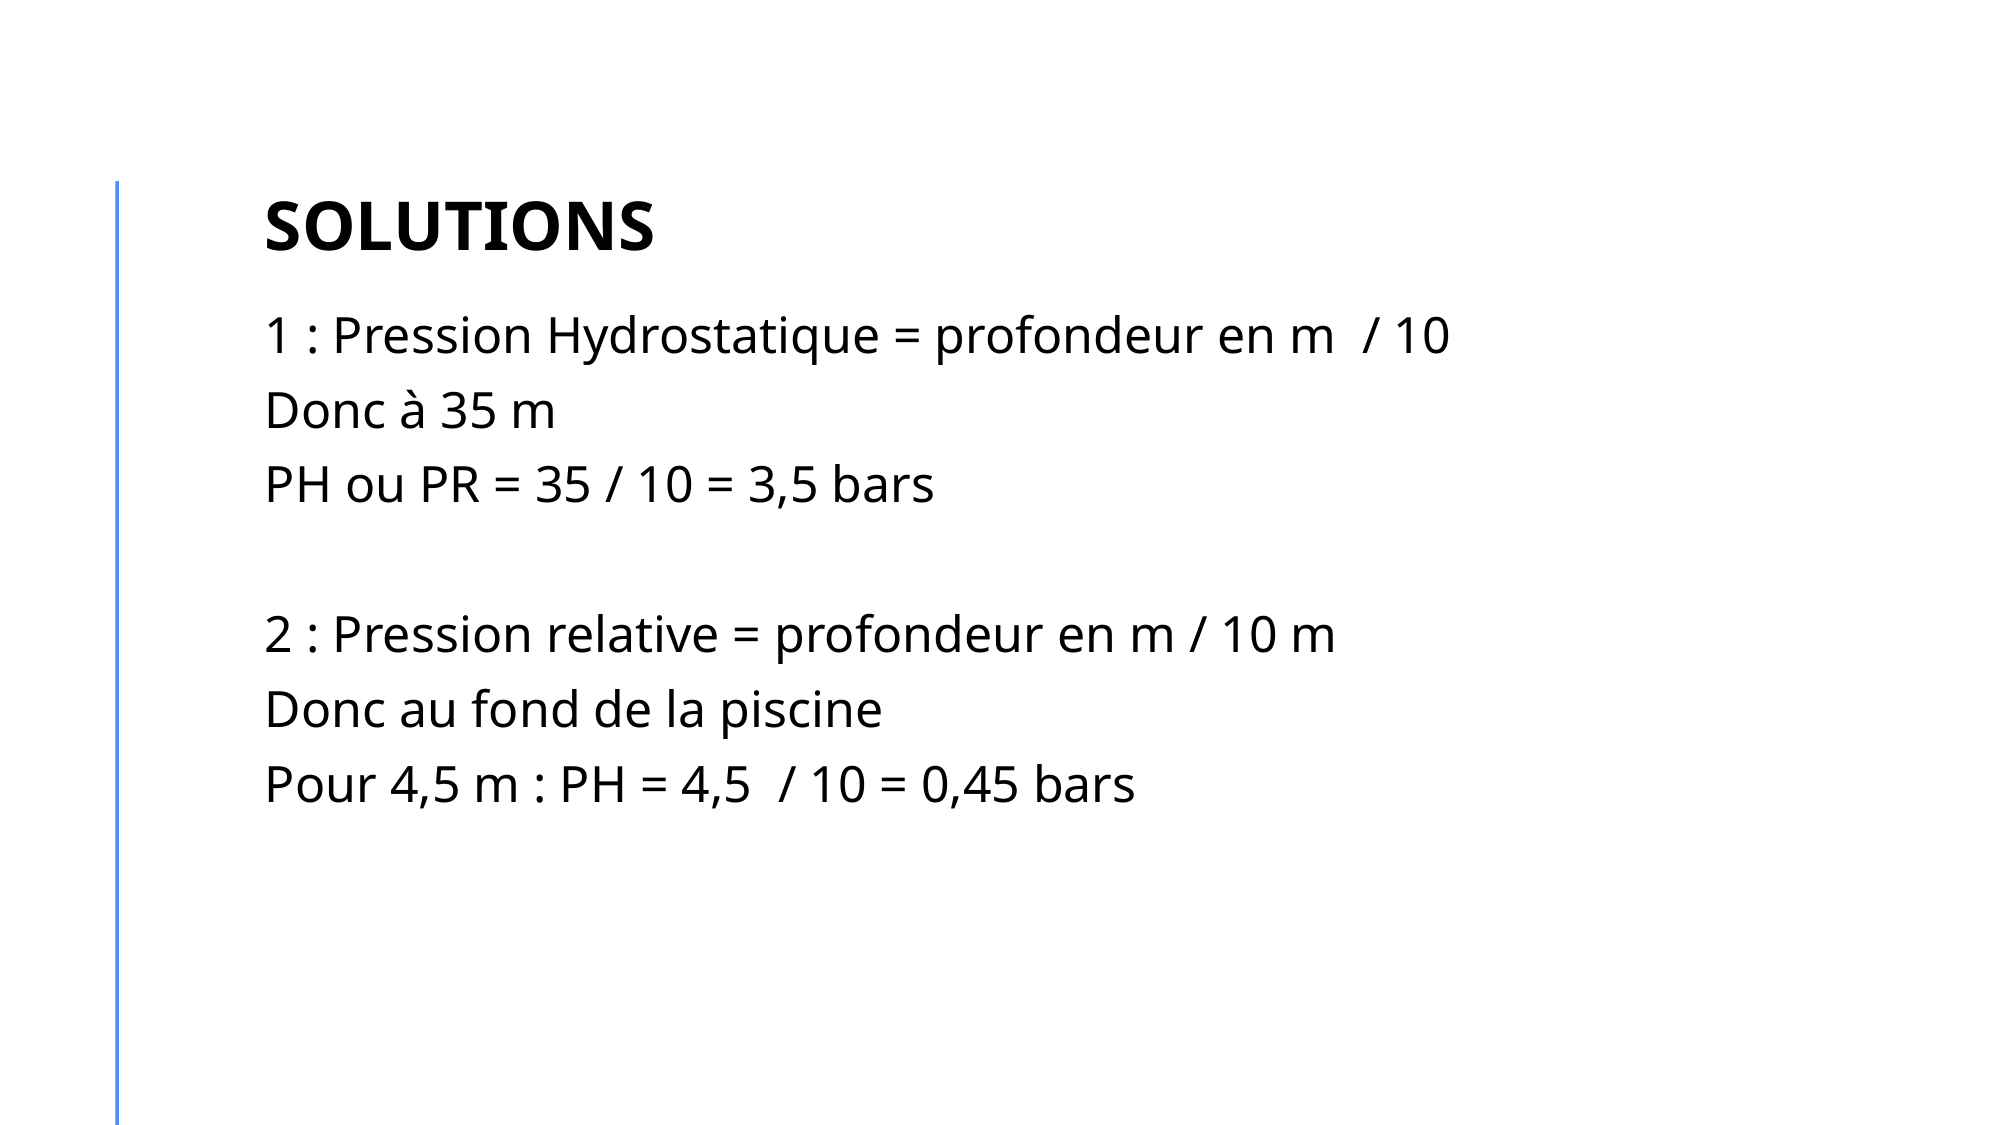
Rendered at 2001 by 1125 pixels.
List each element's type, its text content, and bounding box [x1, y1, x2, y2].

subtitle 1 : Pression Hydrostatique = profondeur en m / 10 Donc à 35 m PH ou PR = 35 / 10 = 3,5 bars 2 : Pression relative = profondeur en m / 10 m Donc au fond de la piscine Pour 4,5 m : PH = 4,5 / 10 = 0,45 bars [249, 302, 1750, 863]
title Solutions [249, 184, 1750, 273]
